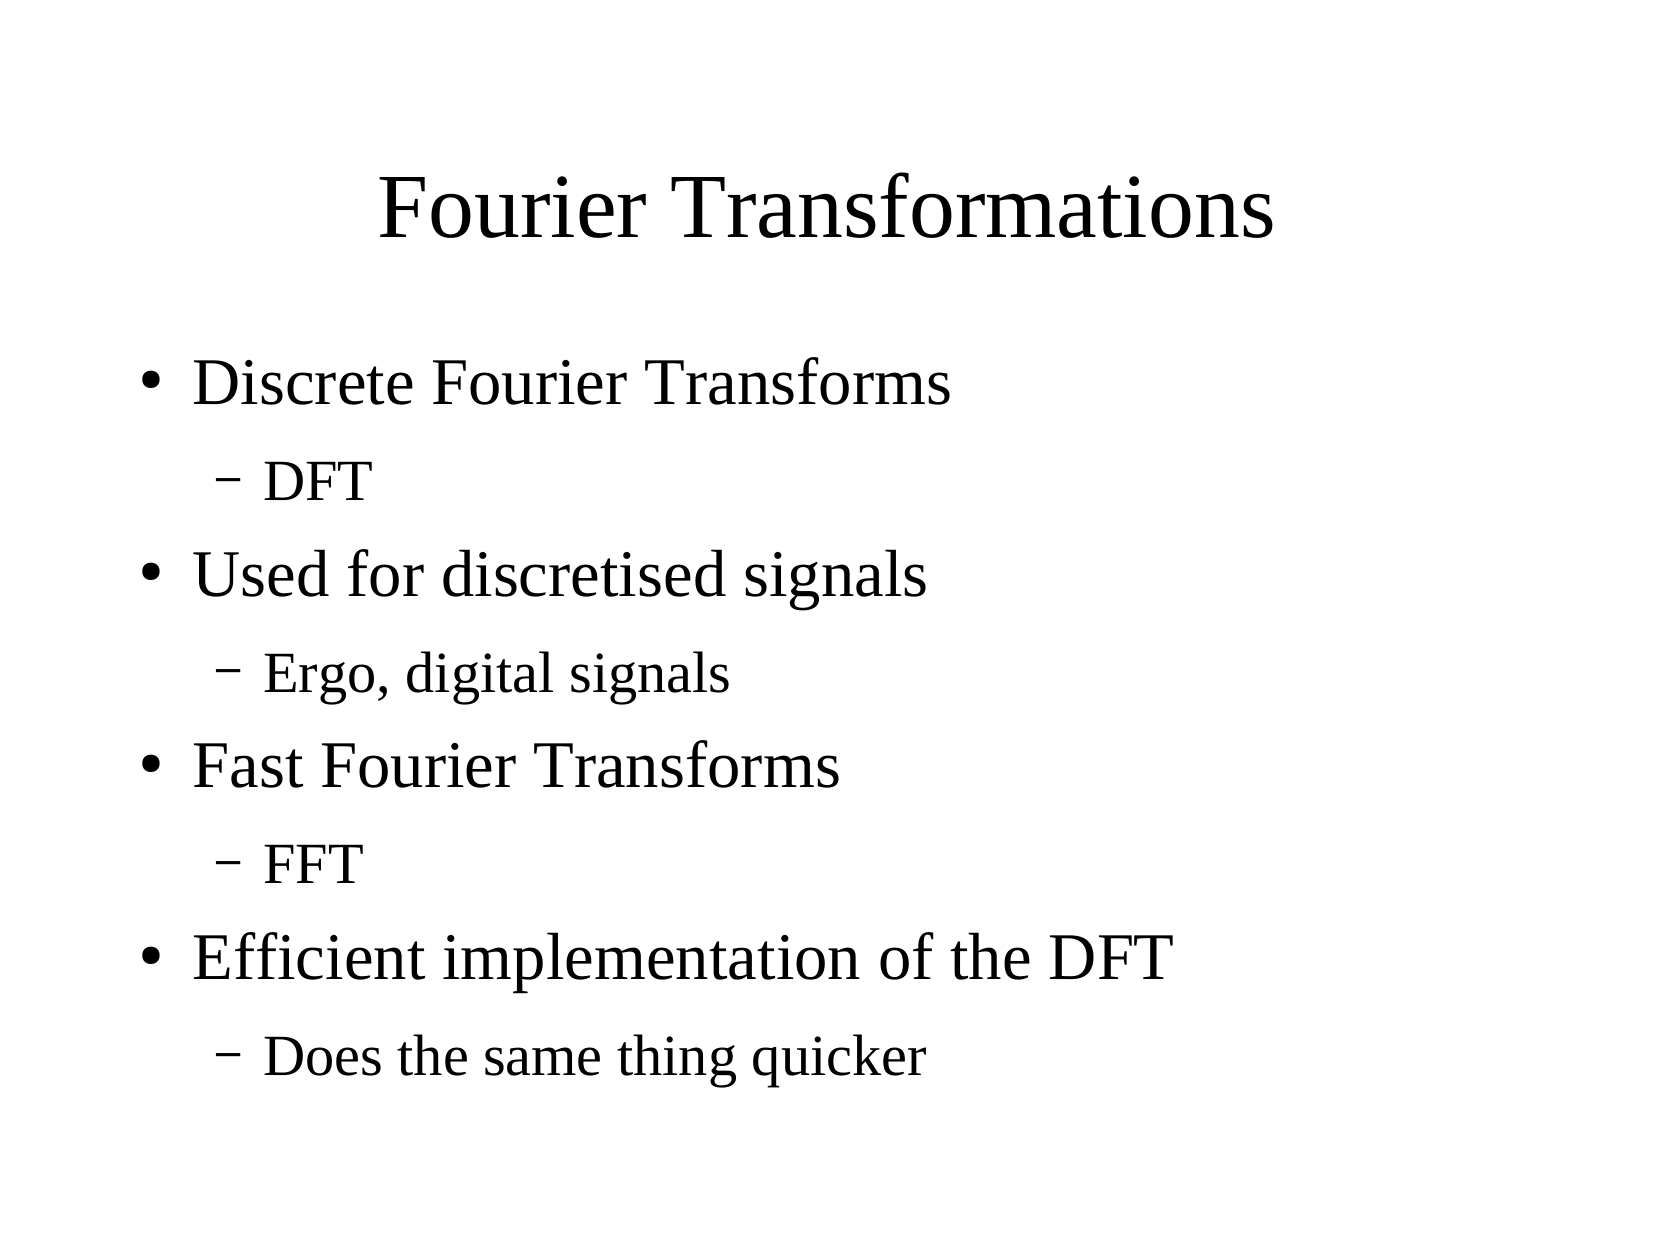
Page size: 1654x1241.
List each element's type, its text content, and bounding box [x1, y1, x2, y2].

title Fourier Transformations [121, 102, 1534, 311]
list Discrete Fourier Transforms DFT Used for discretised signals Ergo, digital signals Fast Fourier Transforms FFT Efficient implementation of the DFT Does the same thing quicker [121, 344, 1534, 1127]
